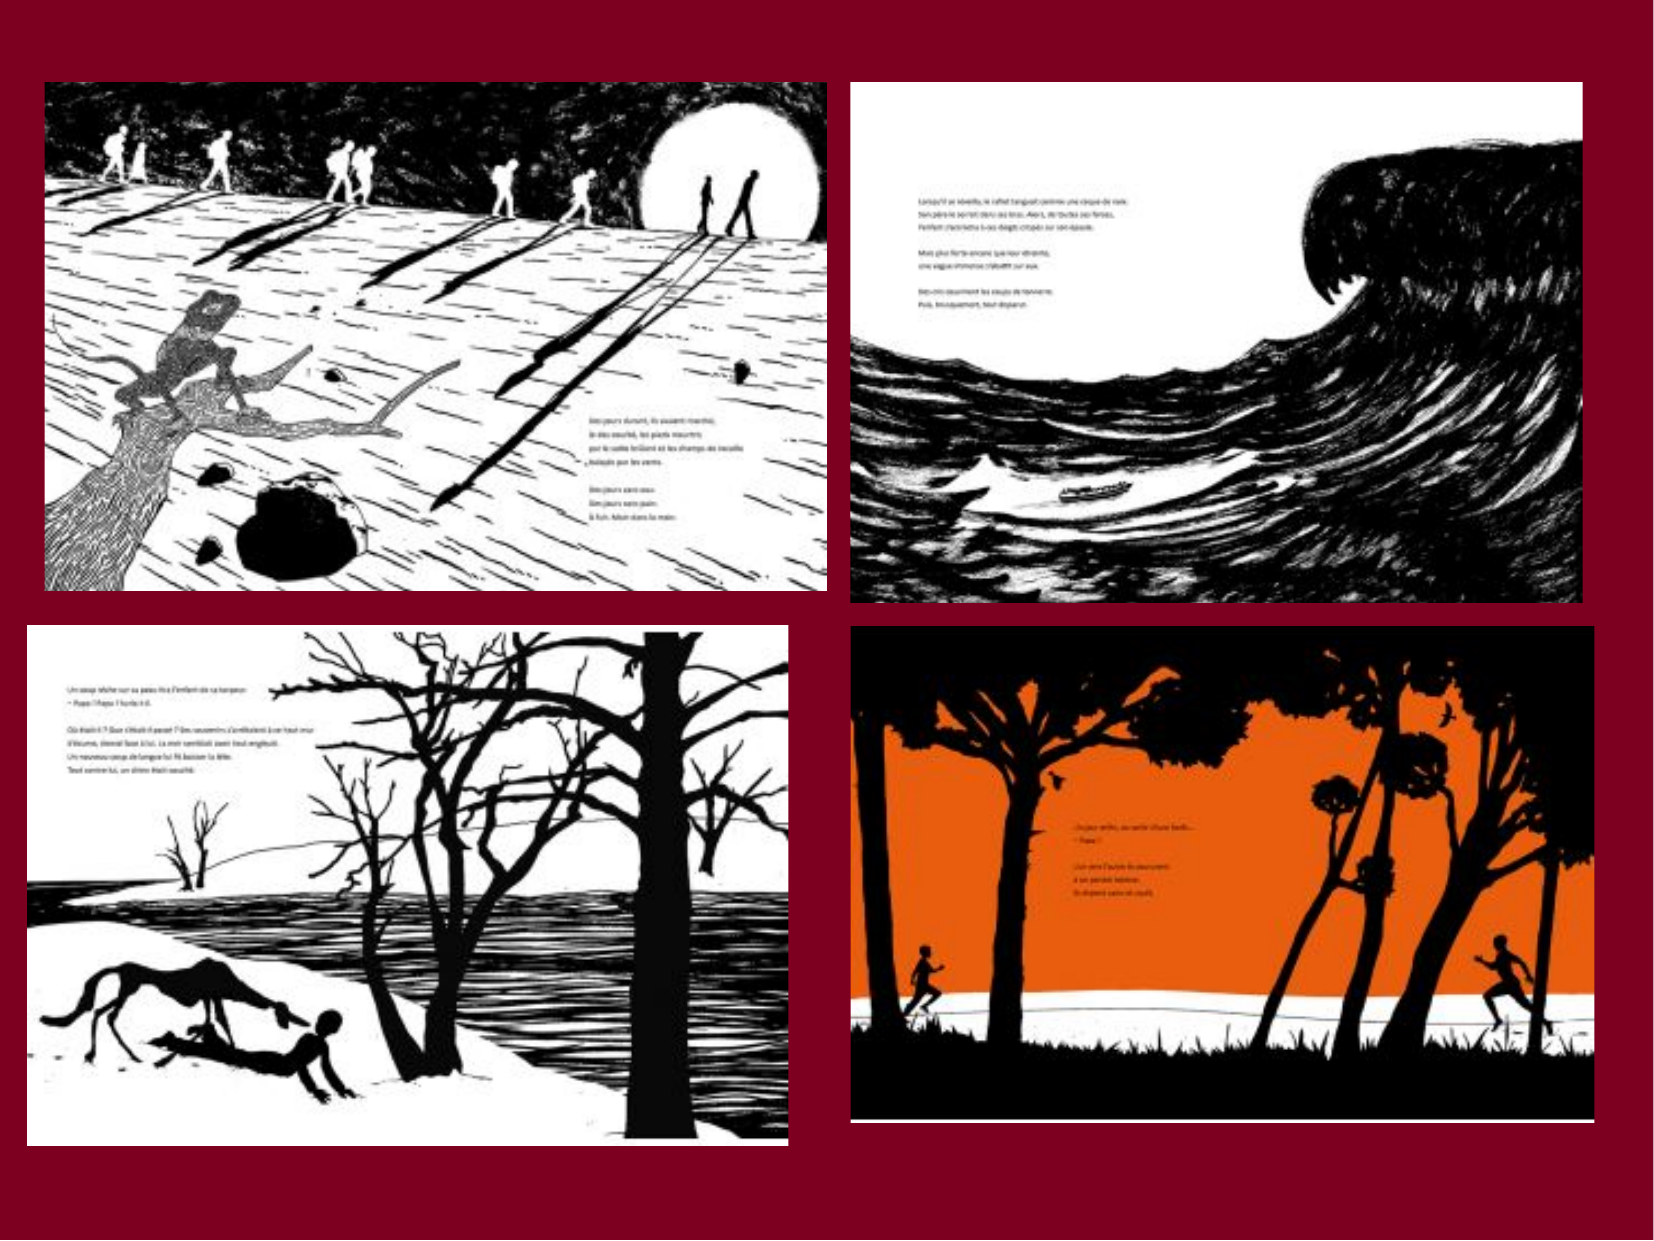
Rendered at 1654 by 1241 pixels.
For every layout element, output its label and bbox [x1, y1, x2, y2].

picture [44, 82, 827, 591]
picture [850, 82, 1583, 603]
picture [27, 625, 789, 1146]
picture [850, 626, 1595, 1123]
